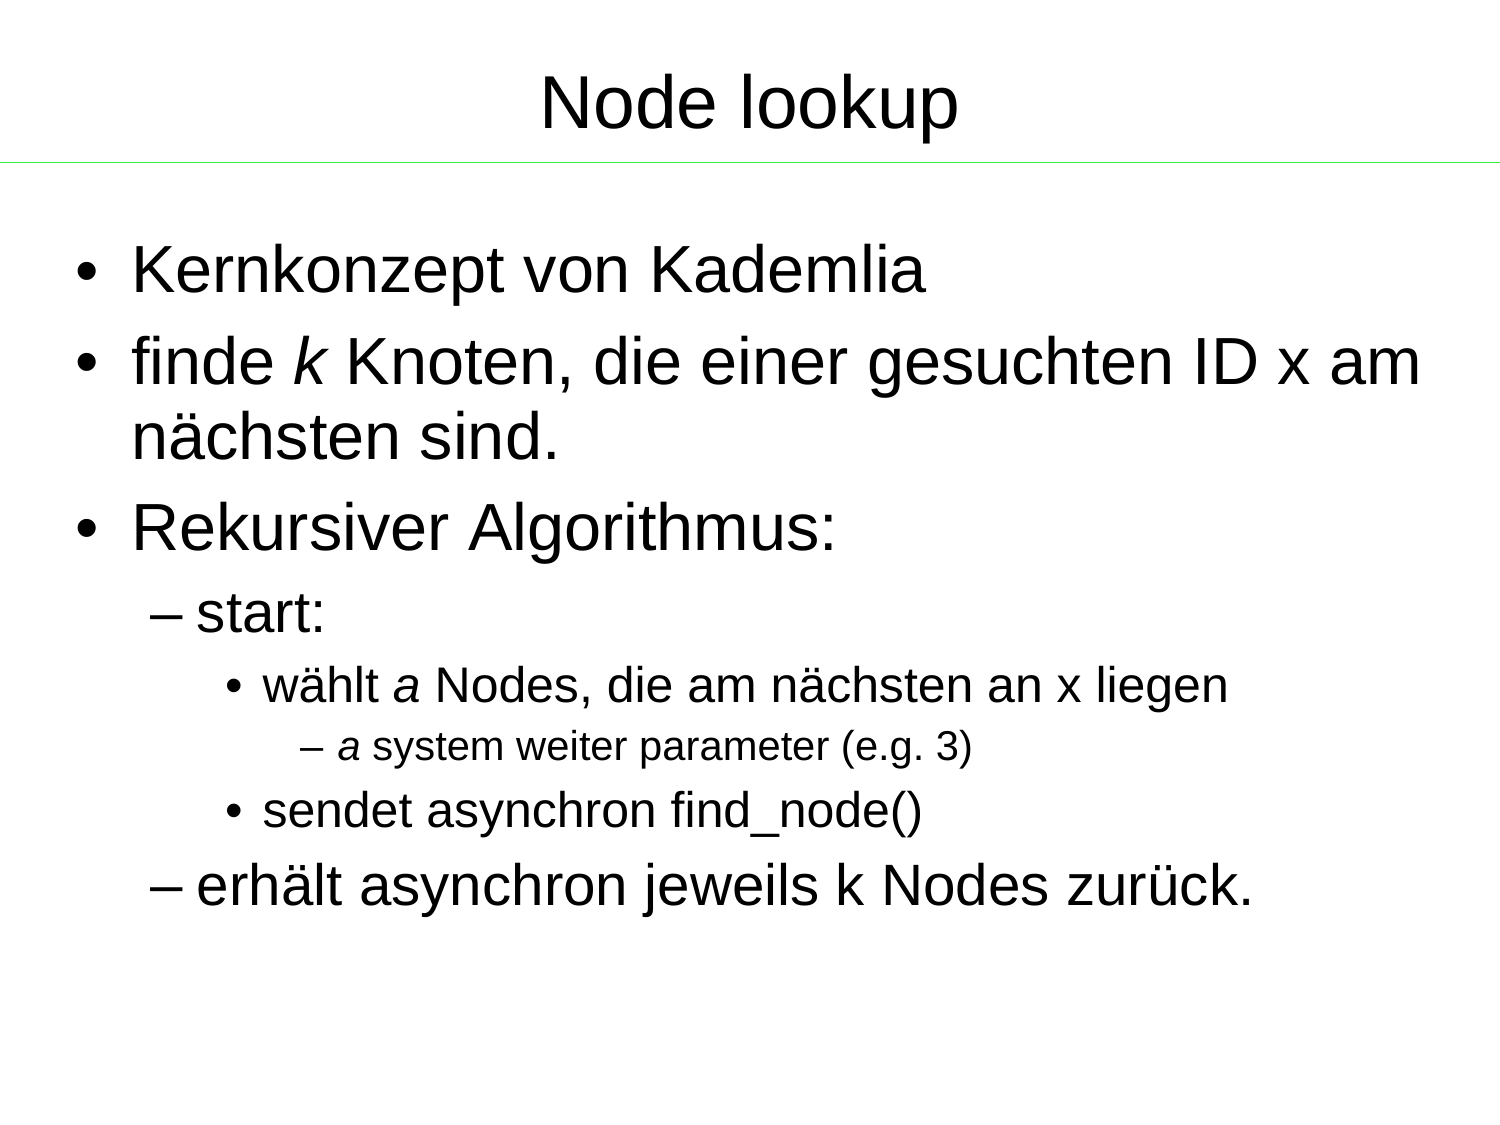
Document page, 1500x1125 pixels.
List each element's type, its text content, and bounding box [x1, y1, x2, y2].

list Kernkonzept von Kademlia finde k Knoten, die einer gesuchten ID x am nächsten sind. Rekursiver Algorithmus: start: wählt a Nodes, die am nächsten an x liegen a system weiter parameter (e.g. 3) sendet asynchron find_node() erhält asynchron jeweils k Nodes zurück. [75, 232, 1426, 986]
title Node lookup [75, 57, 1426, 148]
